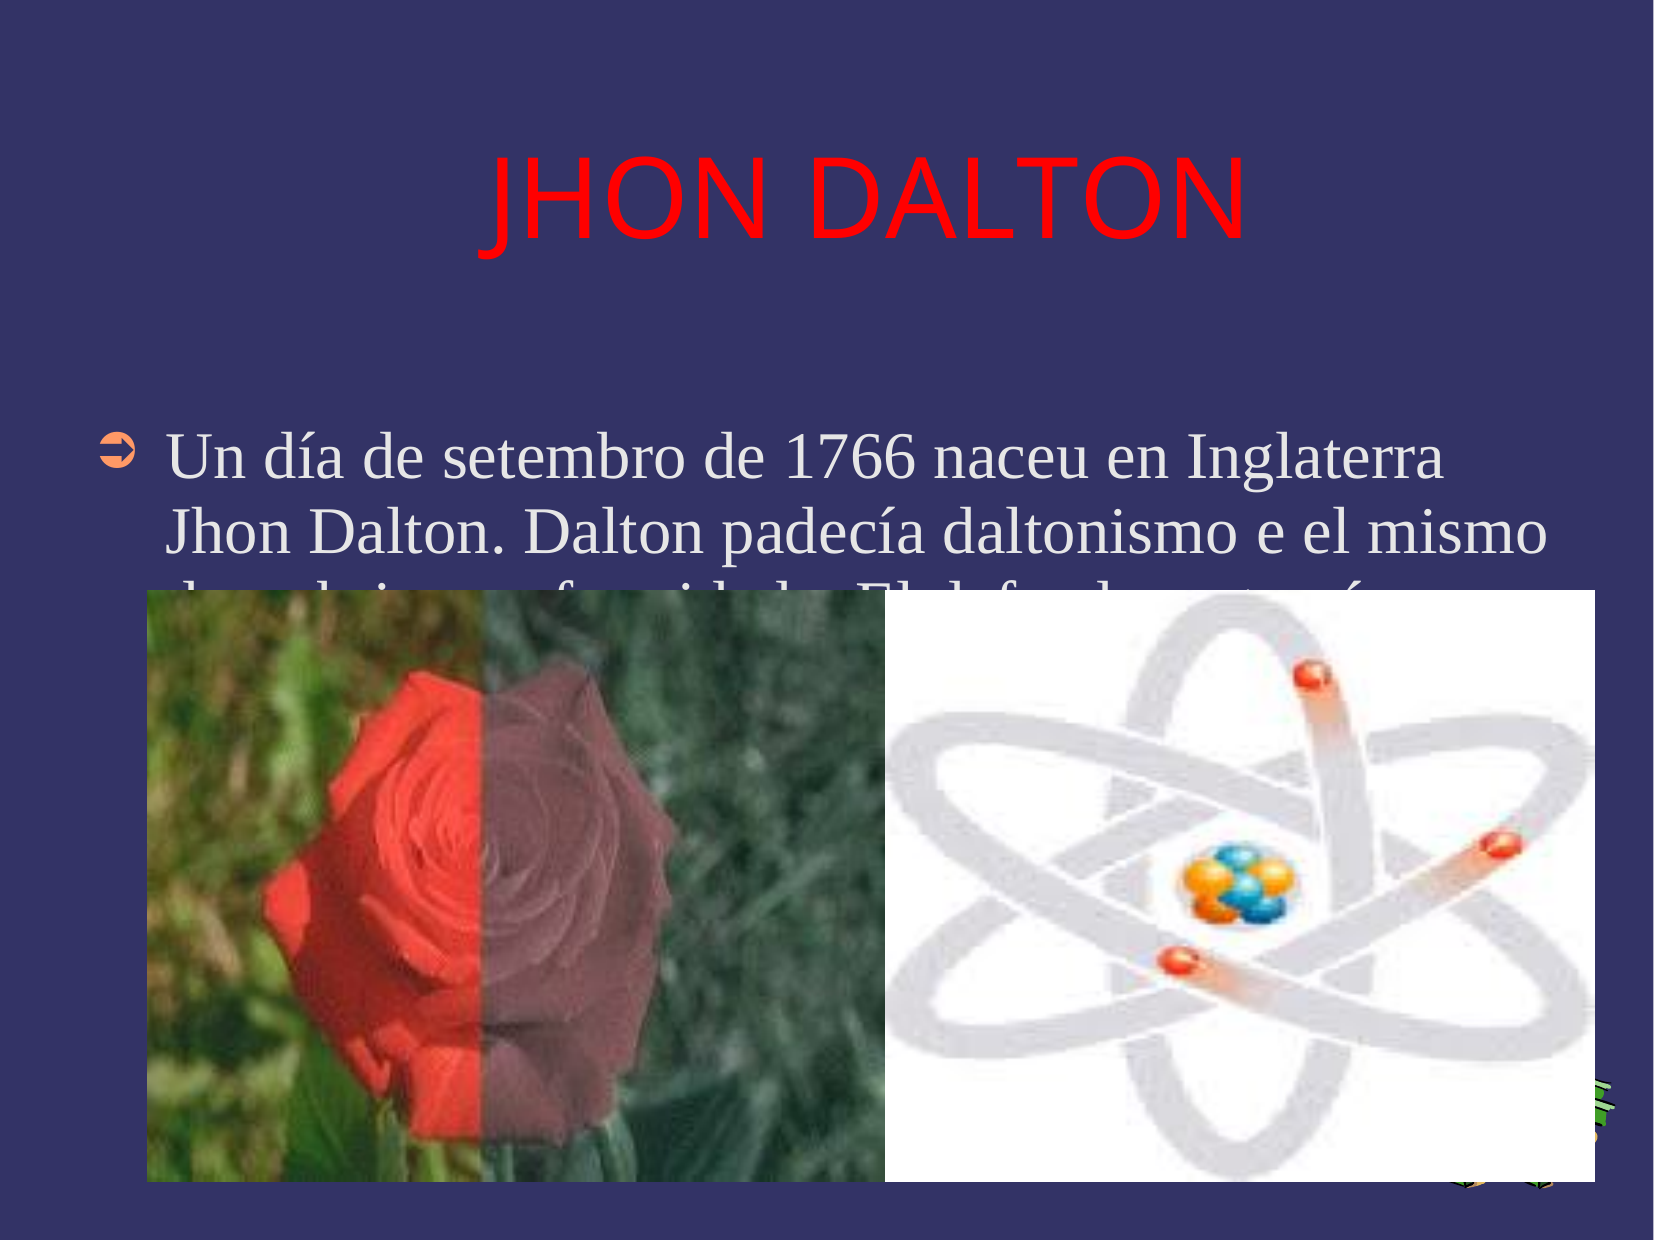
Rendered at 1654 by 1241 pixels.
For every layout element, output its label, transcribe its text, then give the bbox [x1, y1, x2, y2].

list JHON DALTON Un día de setembro de 1766 naceu en Inglaterra Jhon Dalton. Dalton padecía daltonismo e el mismo descubriu a enfermidade. El defendeu a teoría atómica. [82, 118, 1571, 1094]
picture [147, 590, 1595, 1182]
